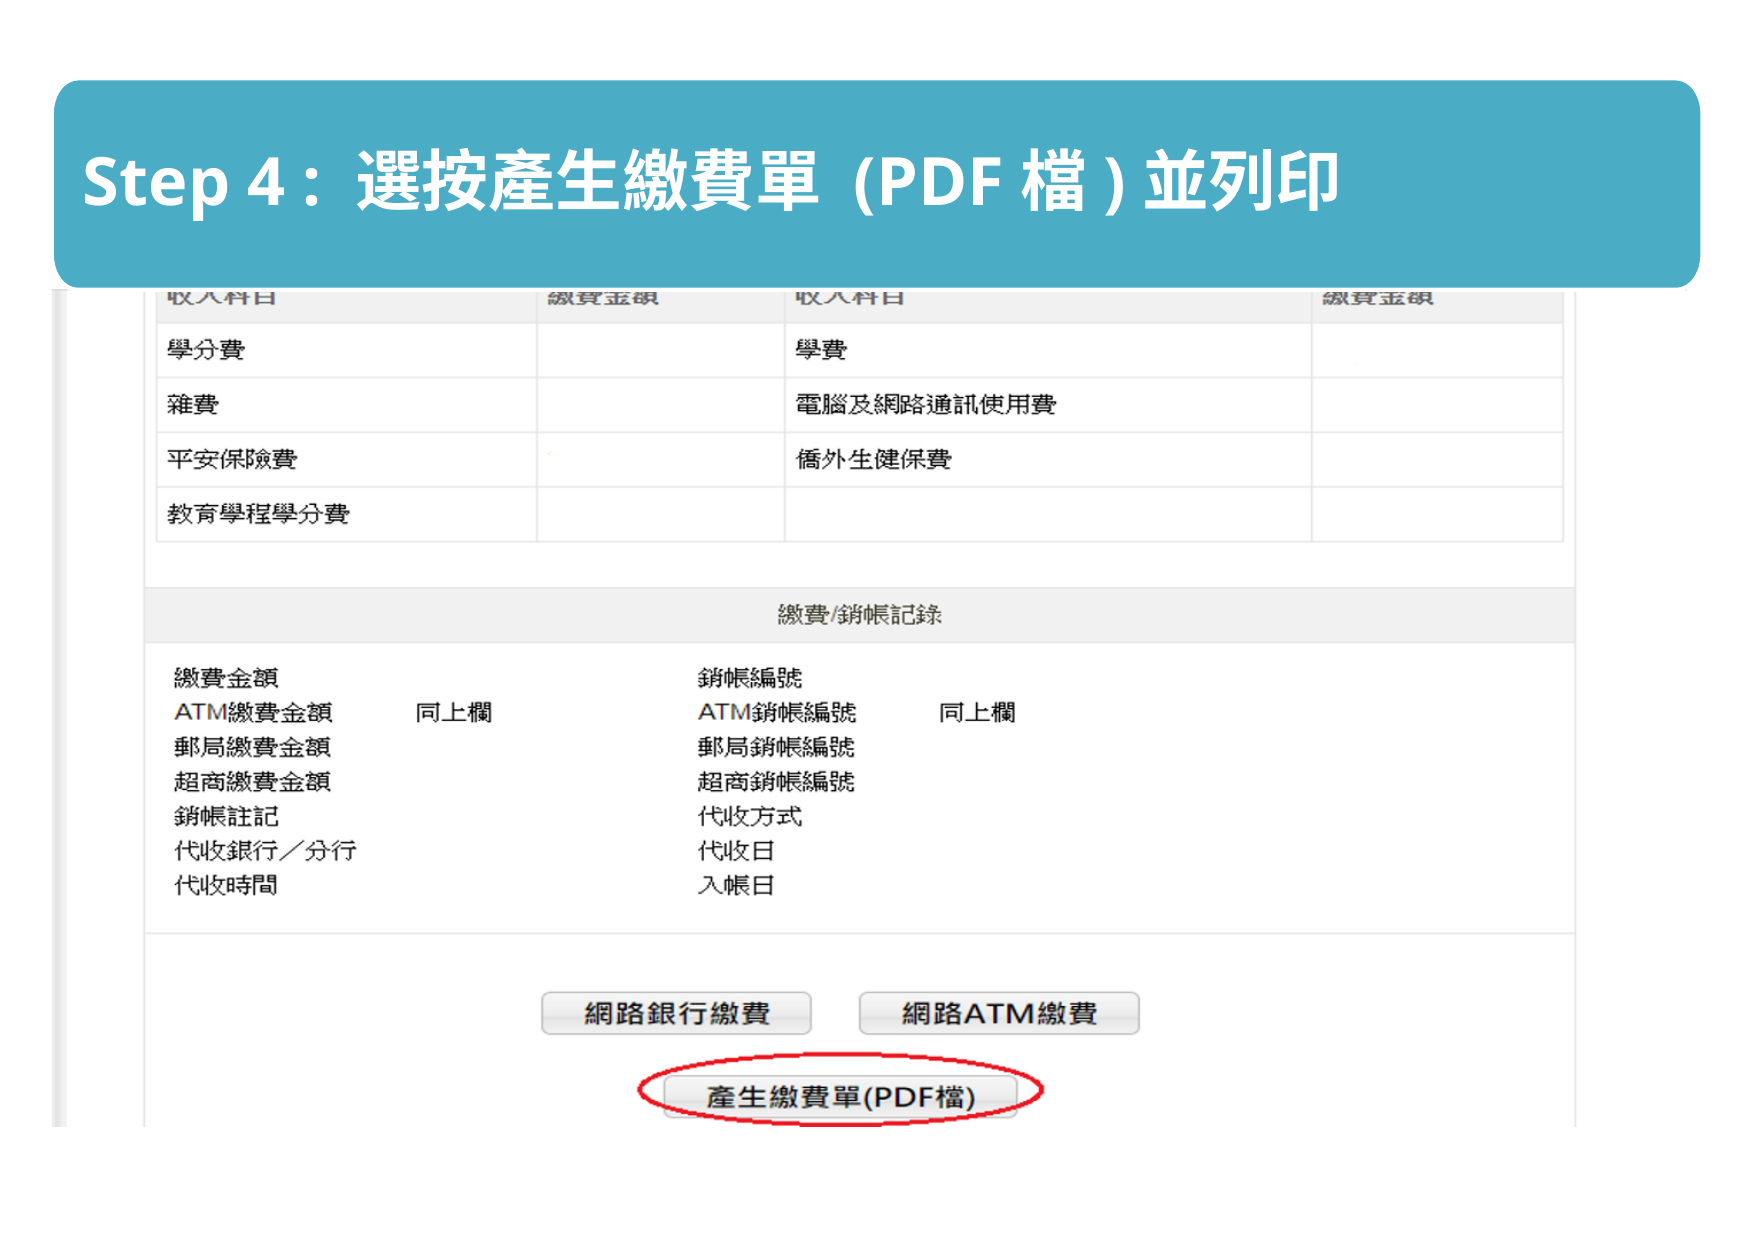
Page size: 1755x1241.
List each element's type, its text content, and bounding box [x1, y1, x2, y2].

picture [51, 289, 1687, 1127]
text_box Step 4 : 選按產生繳費單 (PDF檔)並列印 [51, 78, 1703, 290]
